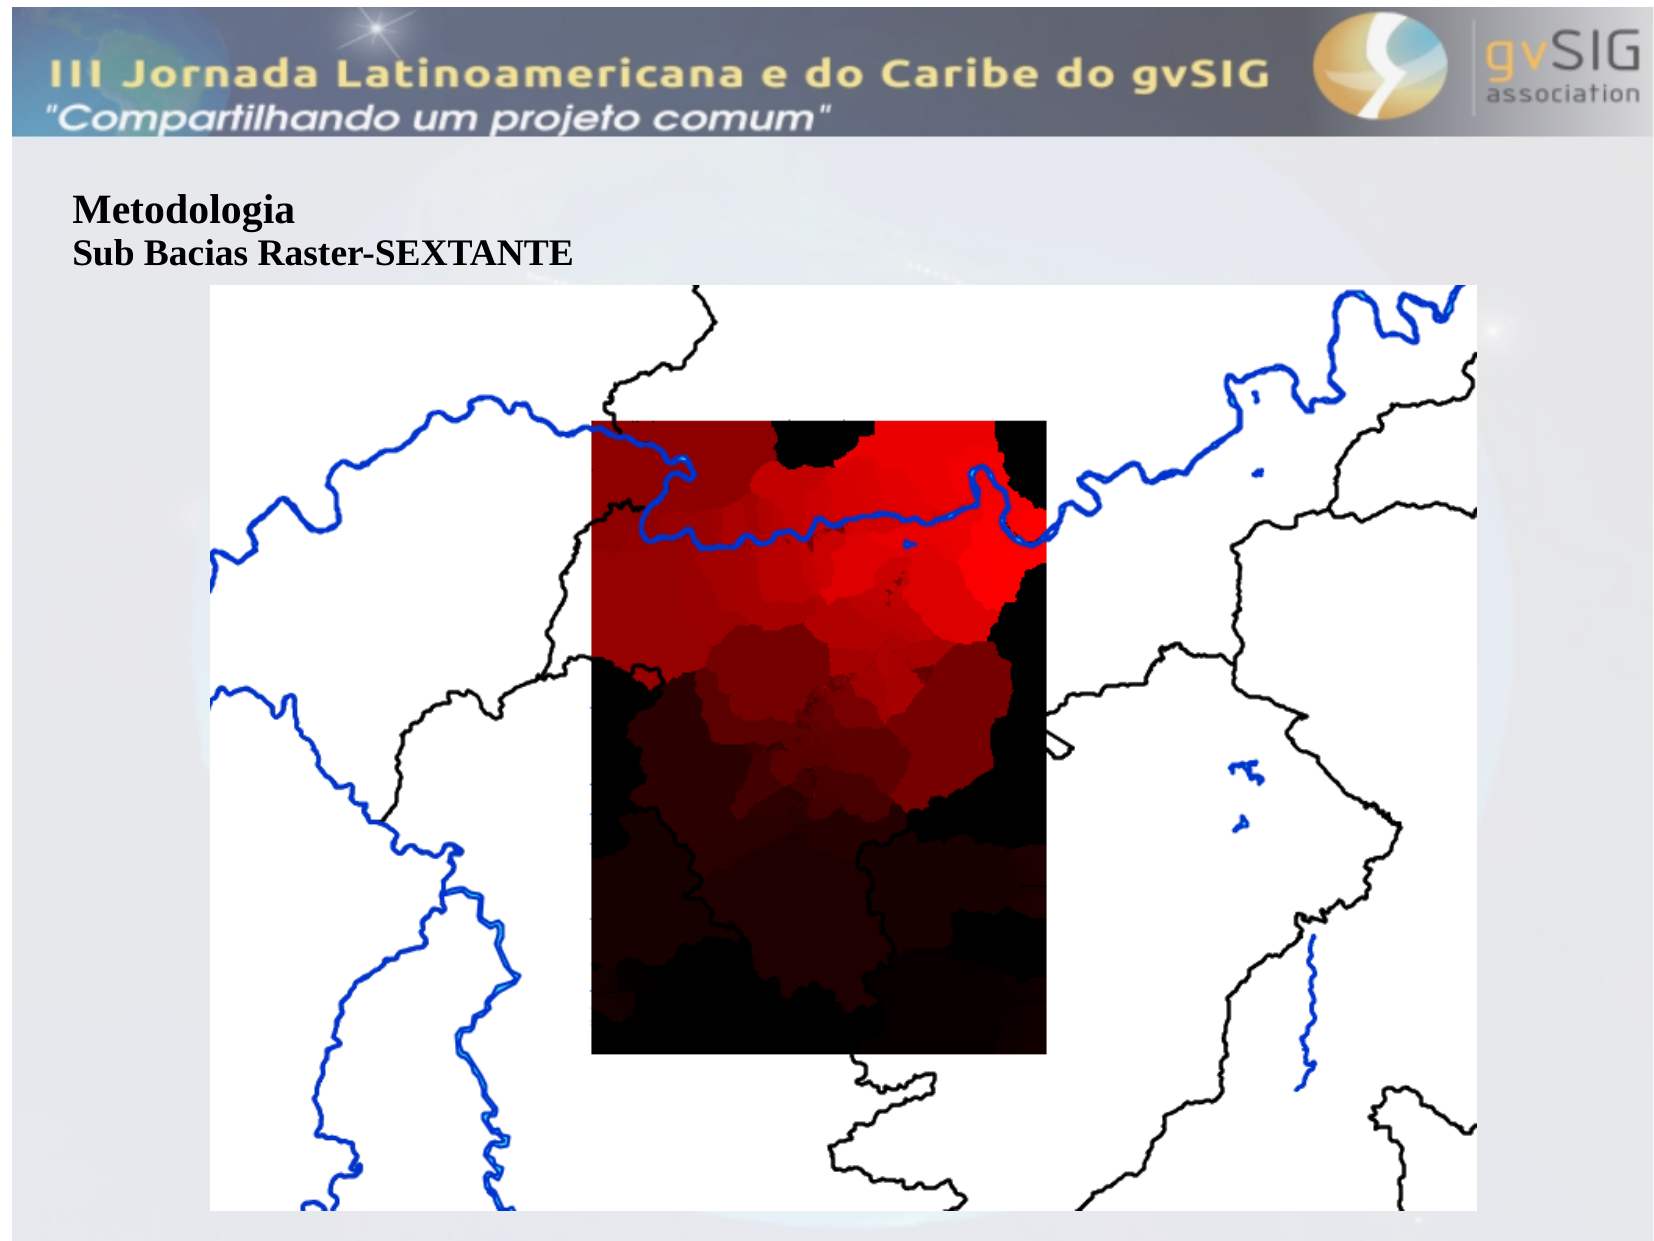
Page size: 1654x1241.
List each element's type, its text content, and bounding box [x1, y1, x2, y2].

table_header Metodologia Sub Bacias Raster-SEXTANTE [57, 178, 620, 284]
picture [12, 7, 1654, 1241]
